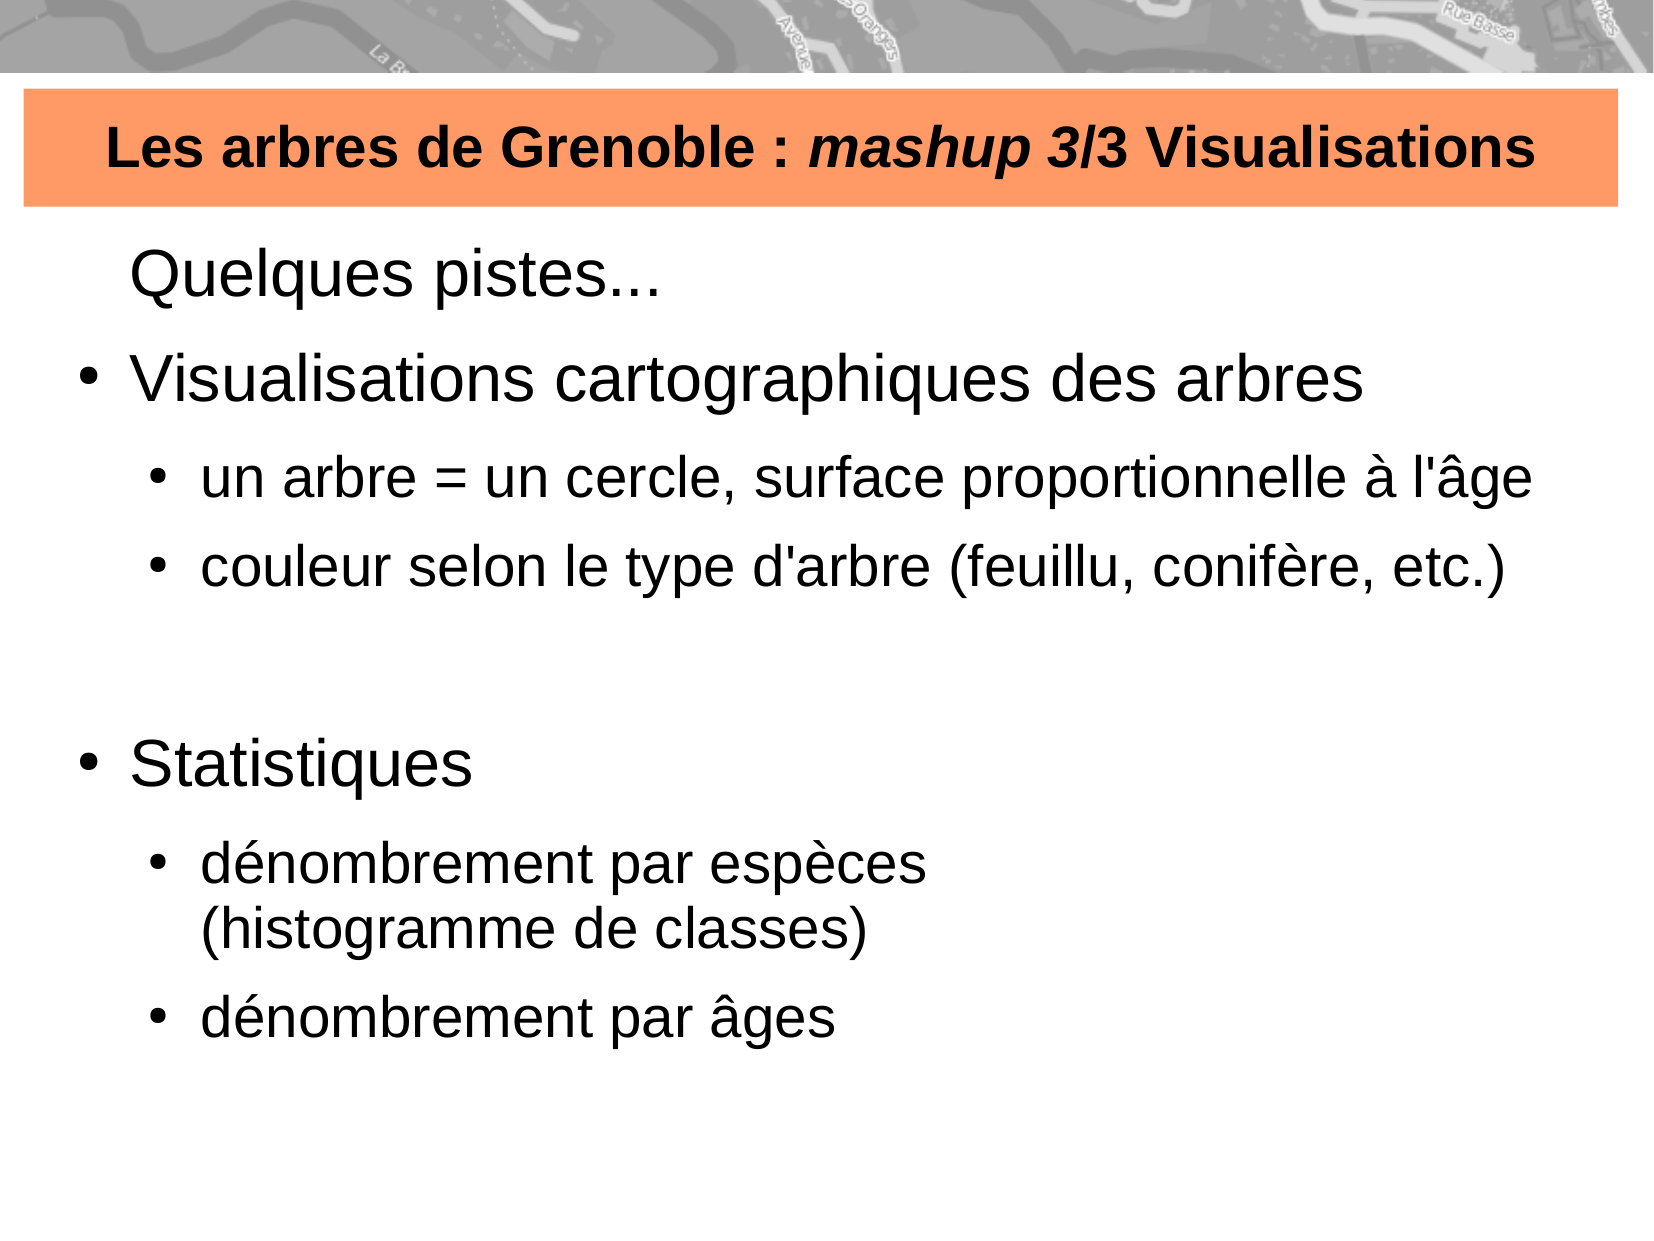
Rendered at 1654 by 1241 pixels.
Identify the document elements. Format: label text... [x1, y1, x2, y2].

table_header [0, 12, 413, 77]
picture [0, 0, 1654, 73]
table_header [413, 12, 826, 77]
table_header [826, 12, 1240, 77]
list Quelques pistes... Visualisations cartographiques des arbres un arbre = un cercle, surface proportionnelle à l'âge couleur selon le type d'arbre (feuillu, conifère, etc.) Statistiques dénombrement par espèces (histogramme de classes) dénombrement par âges [59, 236, 1548, 1157]
text_box Les arbres de Grenoble : mashup 3/3 Visualisations [23, 88, 1619, 207]
table_header [1240, 12, 1653, 77]
